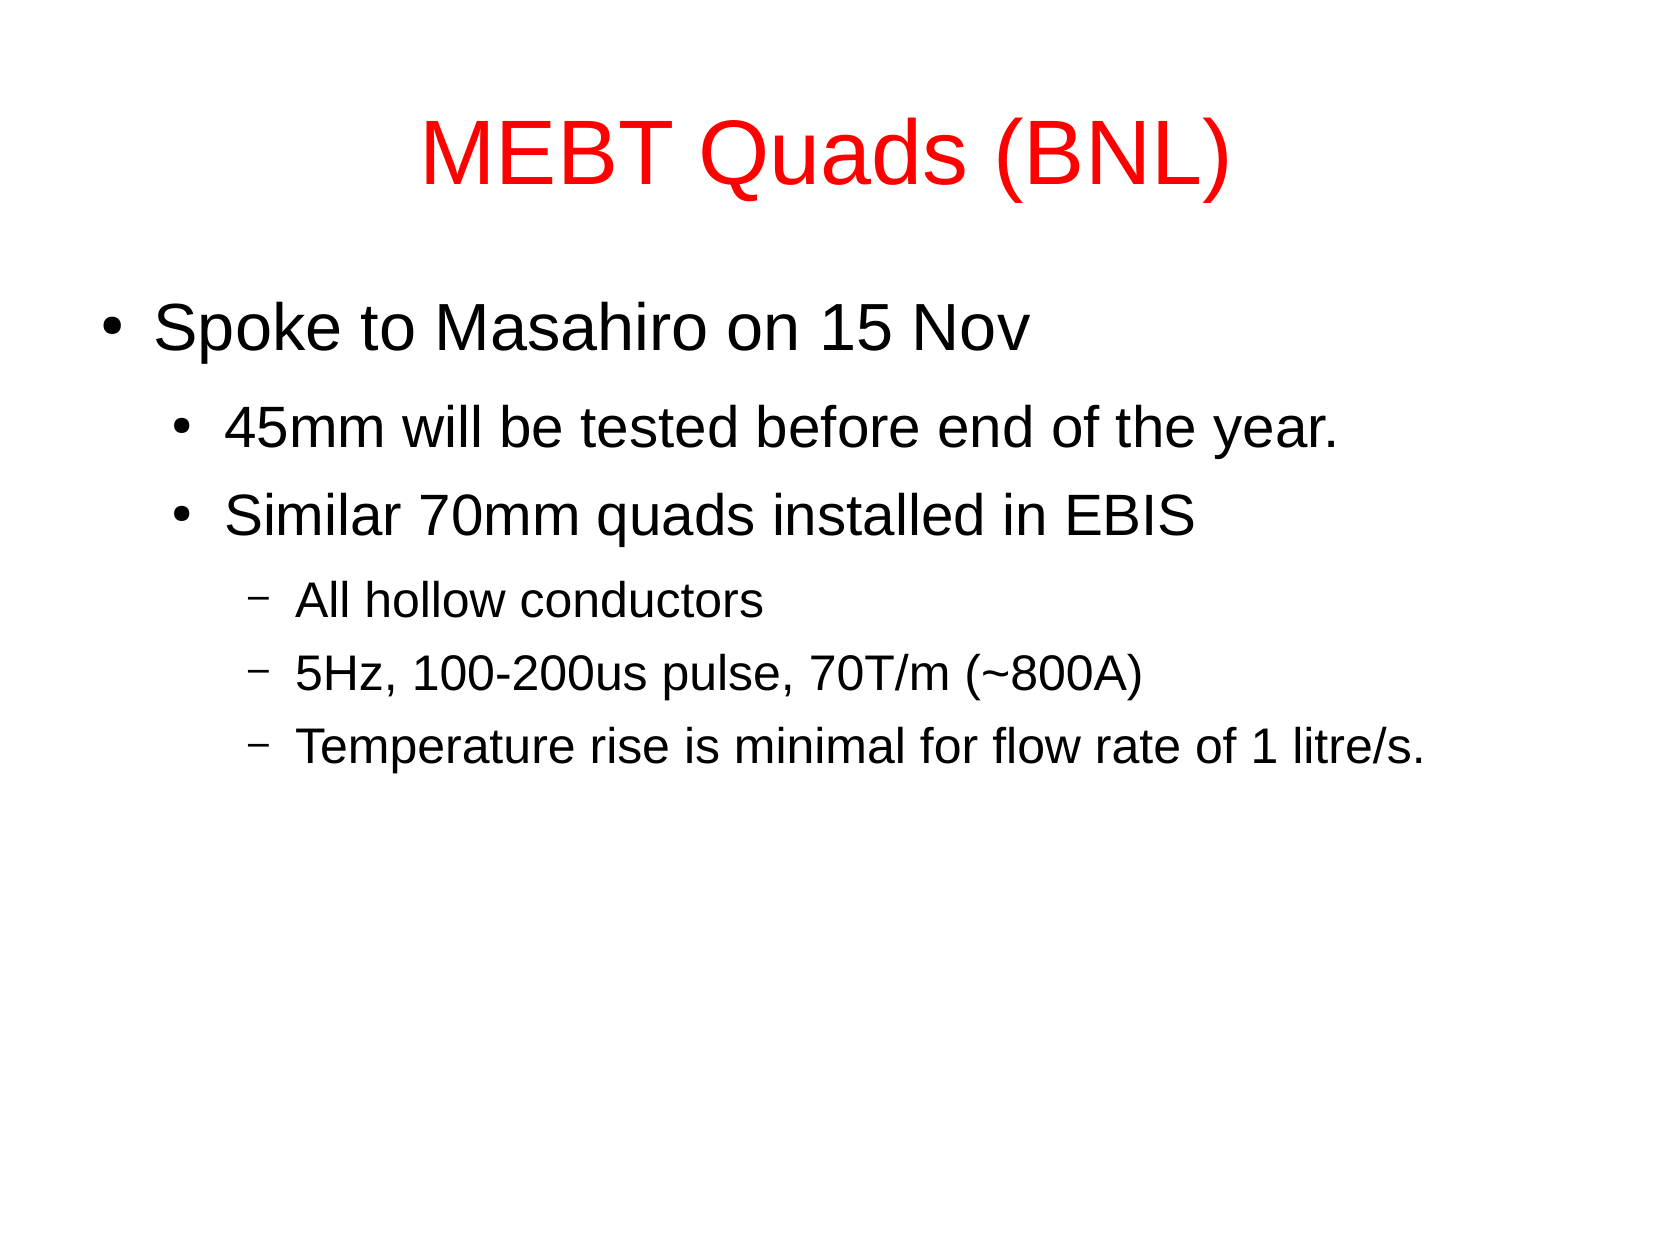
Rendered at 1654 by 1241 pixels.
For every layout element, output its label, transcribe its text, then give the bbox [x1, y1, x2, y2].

title MEBT Quads (BNL) [82, 49, 1571, 257]
list Spoke to Masahiro on 15 Nov 45mm will be tested before end of the year. Similar 70mm quads installed in EBIS All hollow conductors 5Hz, 100-200us pulse, 70T/m (~800A) Temperature rise is minimal for flow rate of 1 litre/s. [82, 290, 1571, 1109]
